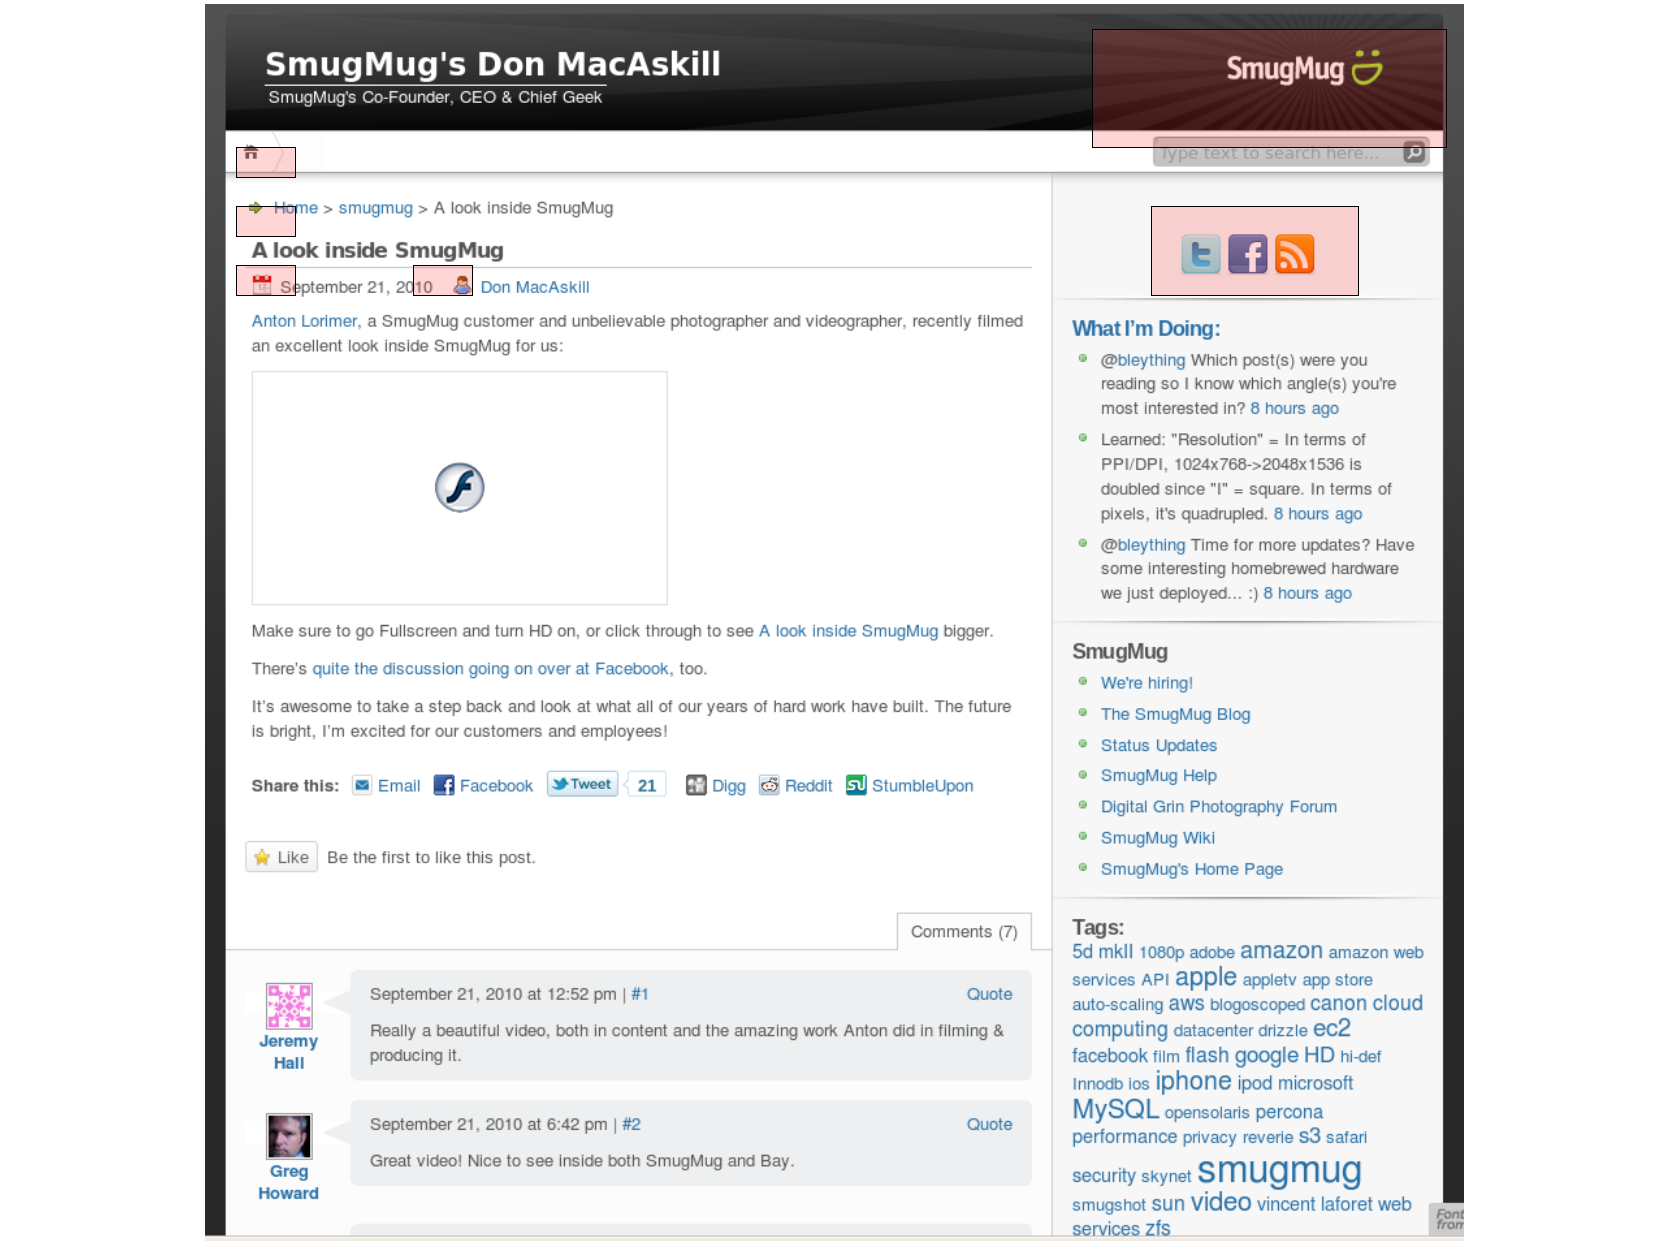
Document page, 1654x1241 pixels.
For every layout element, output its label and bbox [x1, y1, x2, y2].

picture [205, 4, 1464, 1241]
text_box [1092, 29, 1447, 148]
text_box [236, 206, 296, 237]
text_box [413, 265, 473, 296]
text_box [236, 147, 296, 178]
text_box [1151, 206, 1359, 296]
text_box [236, 265, 296, 296]
